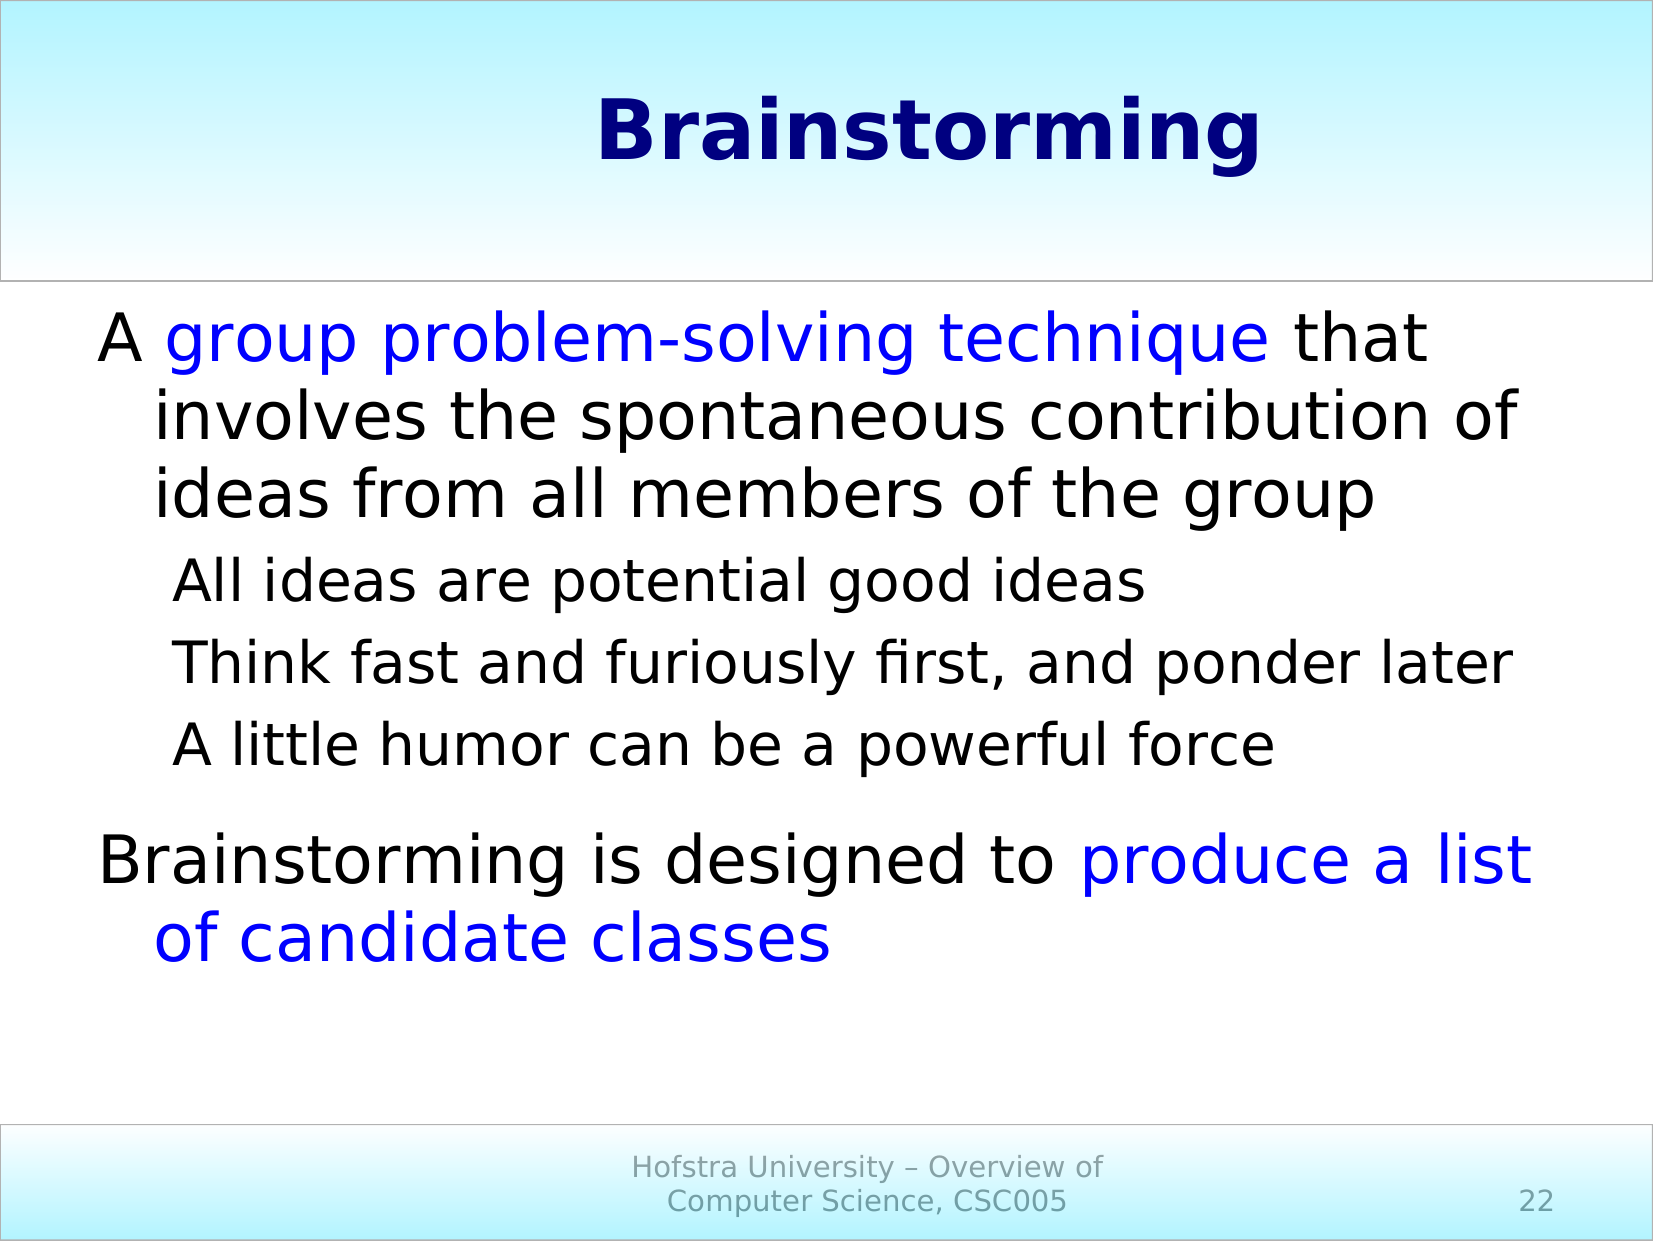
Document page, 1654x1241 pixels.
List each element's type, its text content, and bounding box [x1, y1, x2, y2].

list A group problem-solving technique that involves the spontaneous contribution of ideas from all members of the group All ideas are potential good ideas Think fast and furiously first, and ponder later A little humor can be a powerful force Brainstorming is designed to produce a list of candidate classes [82, 291, 1571, 1241]
title Brainstorming [247, 27, 1612, 235]
